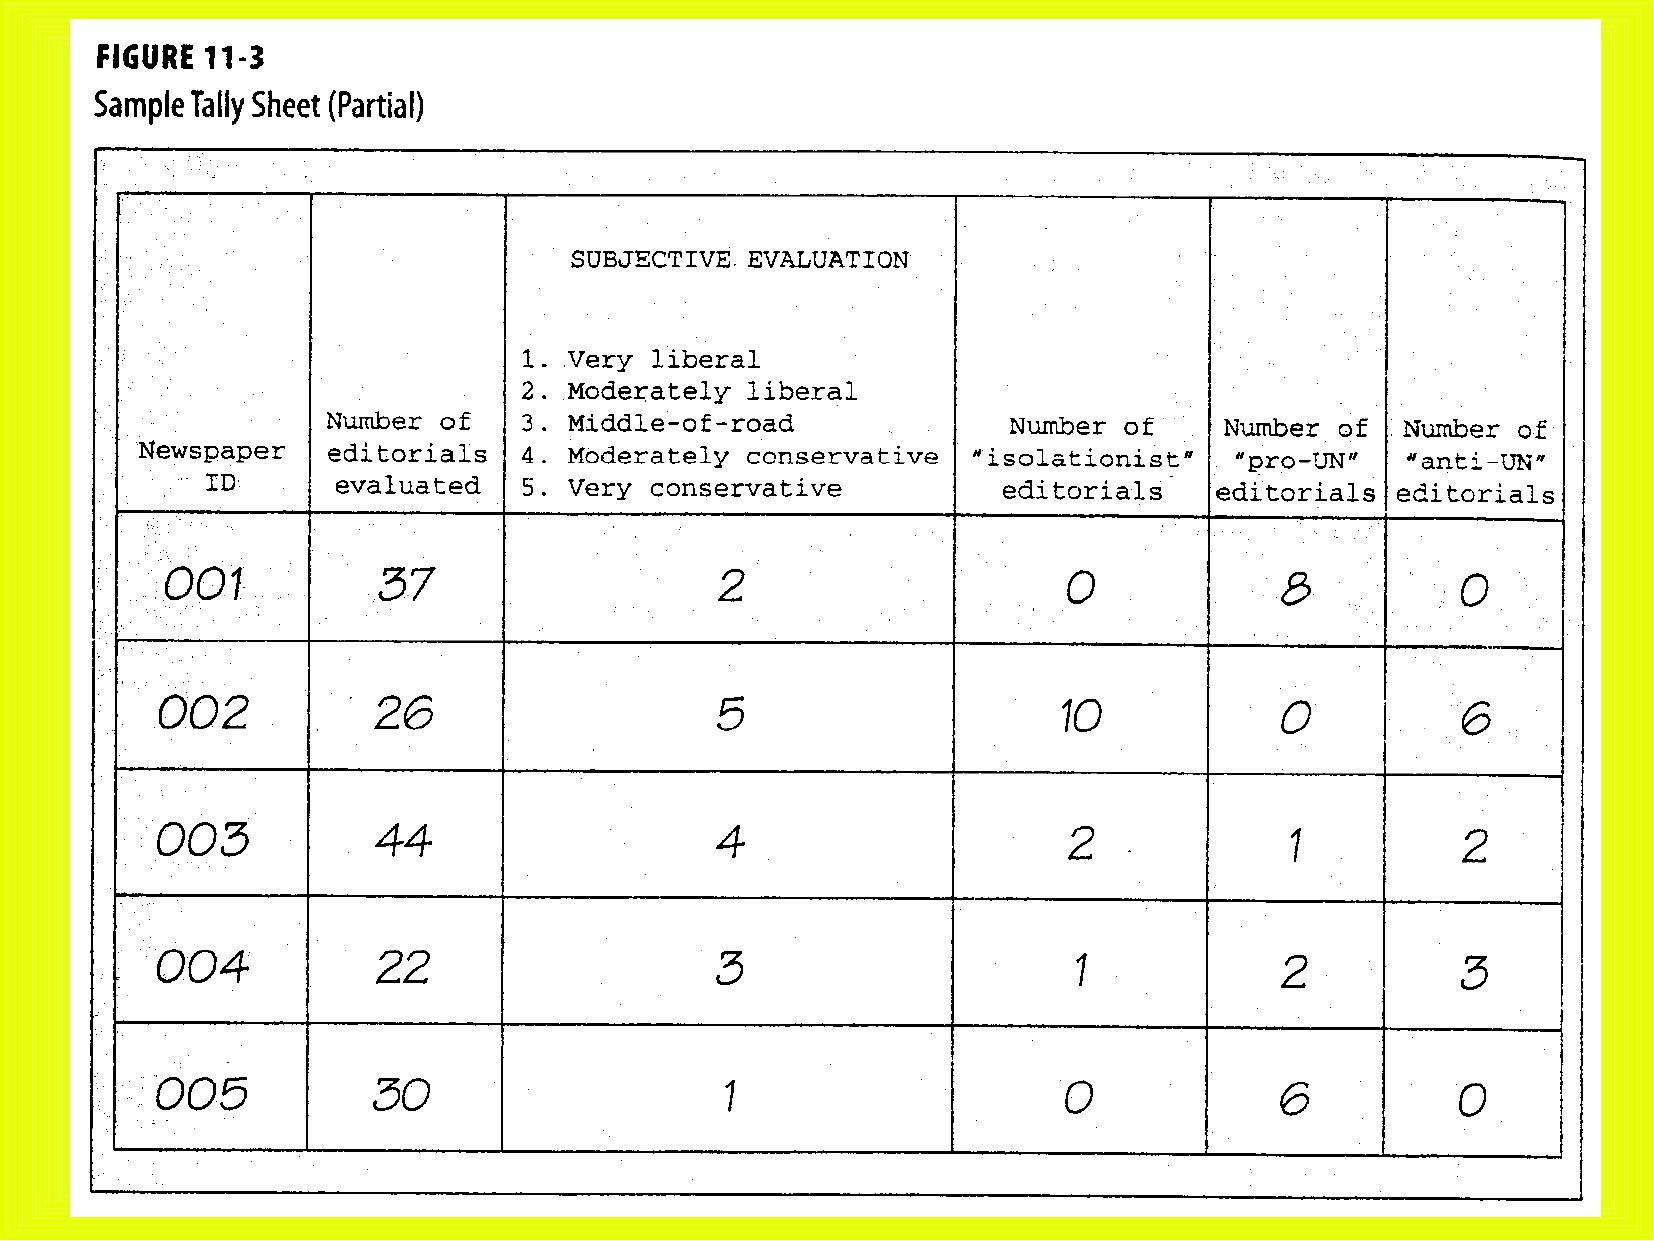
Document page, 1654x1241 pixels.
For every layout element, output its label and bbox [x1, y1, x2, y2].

picture [70, 19, 1601, 1217]
